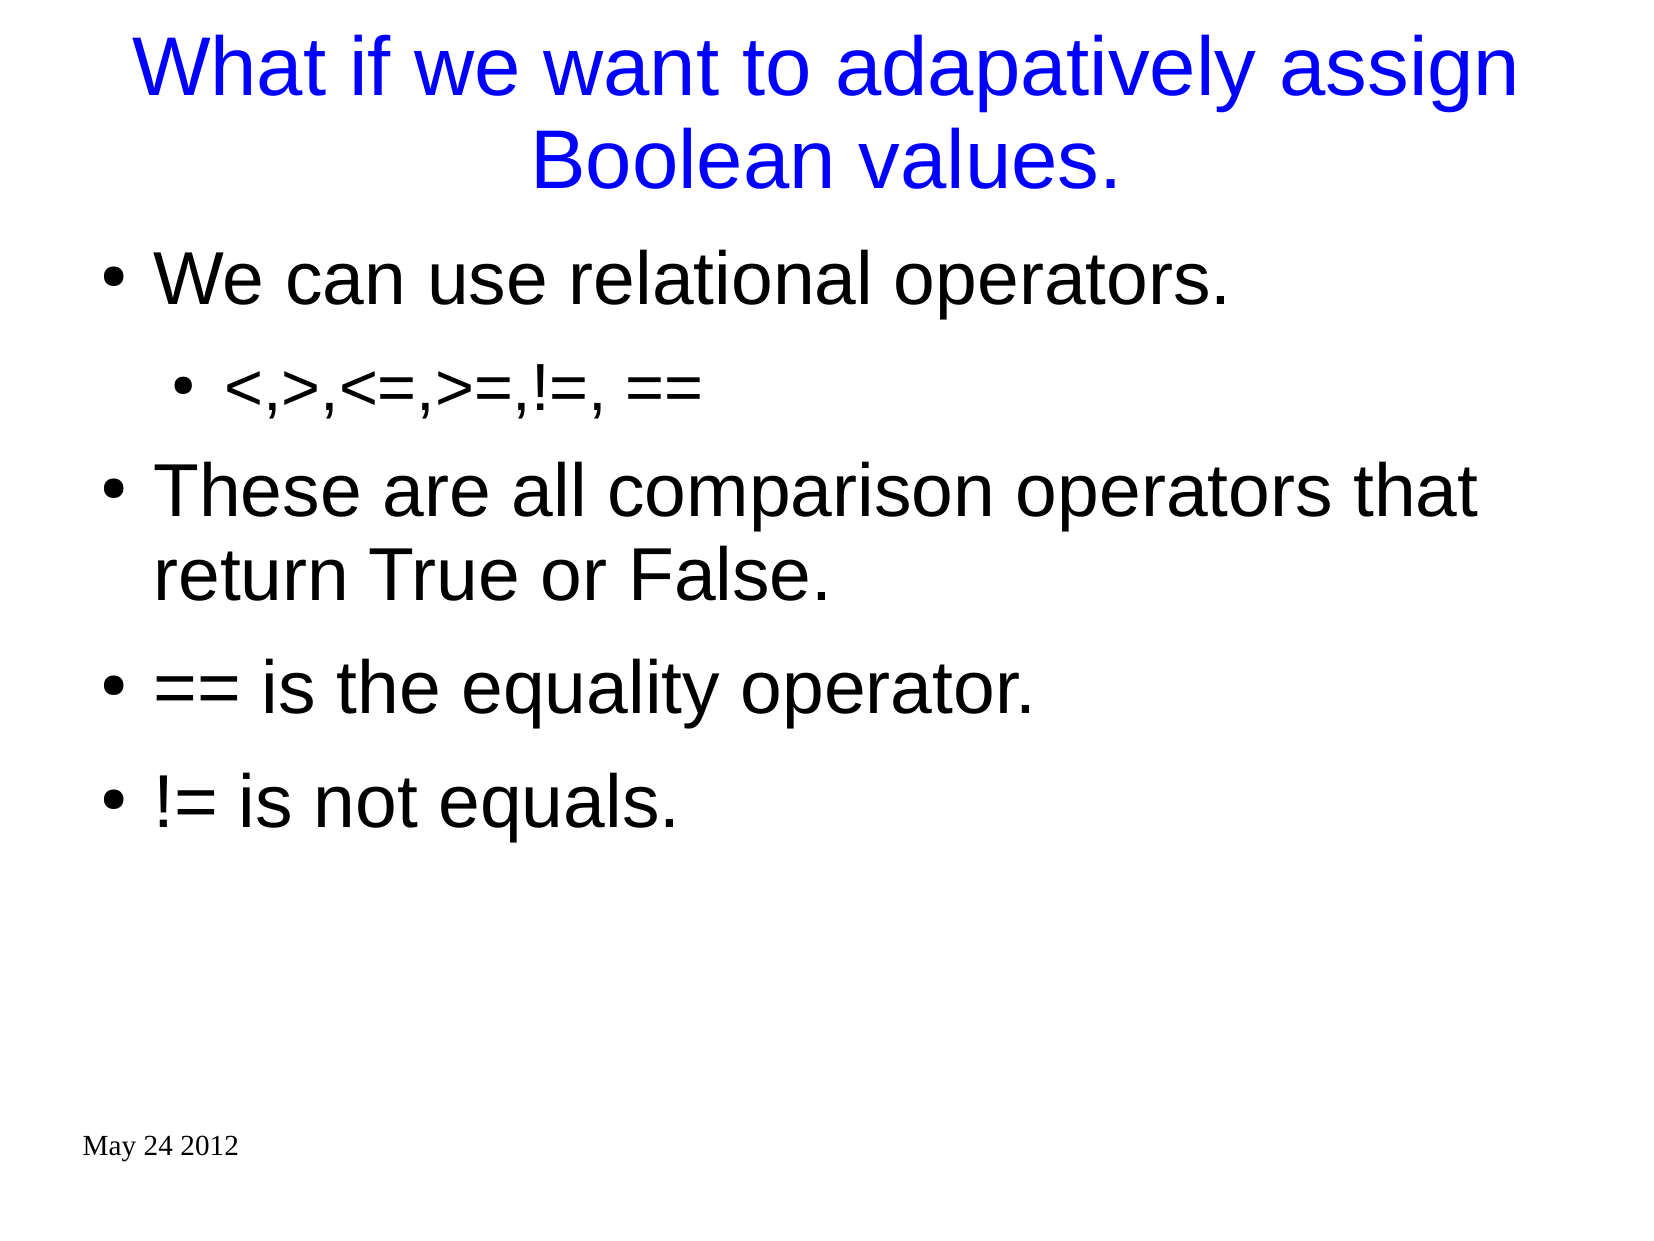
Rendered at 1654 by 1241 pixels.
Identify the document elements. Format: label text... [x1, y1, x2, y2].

list We can use relational operators. <,>,<=,>=,!=, == These are all comparison operators that return True or False. == is the equality operator. != is not equals. [82, 236, 1571, 1109]
title What if we want to adapatively assign Boolean values. [82, 20, 1571, 207]
